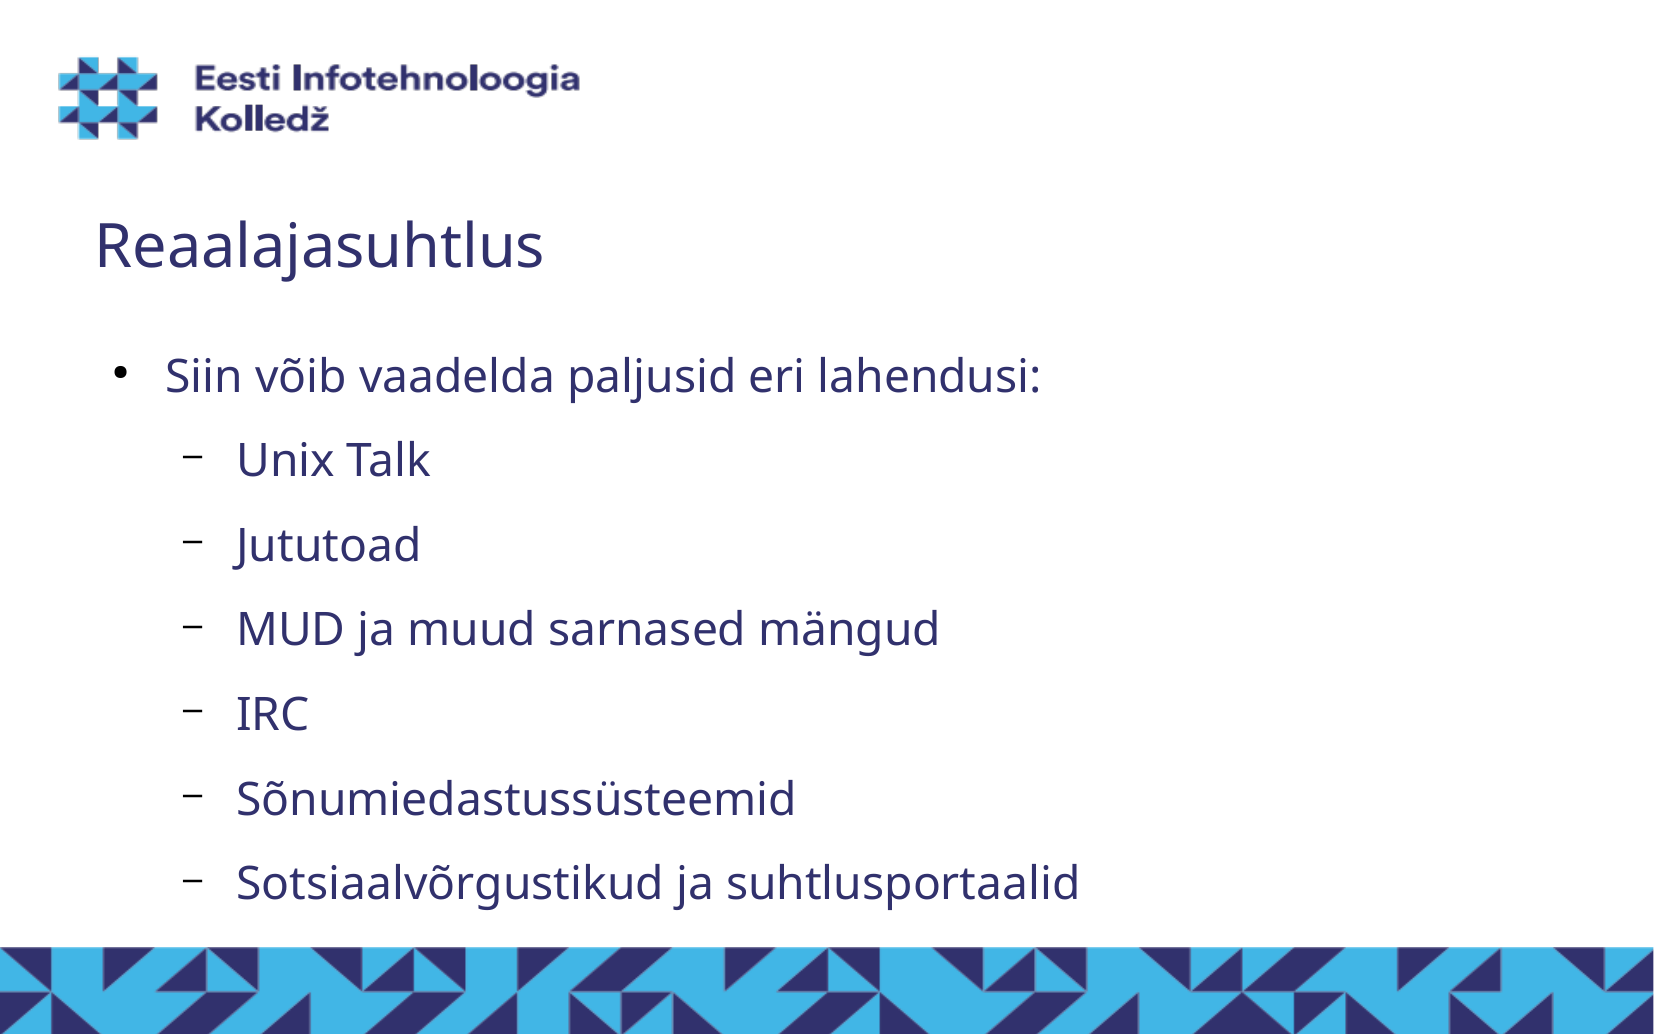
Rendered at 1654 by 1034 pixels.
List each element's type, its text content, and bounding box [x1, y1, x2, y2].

list Siin võib vaadelda paljusid eri lahendusi: Unix Talk Jututoad MUD ja muud sarnased mängud IRC Sõnumiedastussüsteemid Sotsiaalvõrgustikud ja suhtlusportaalid [94, 342, 1607, 926]
title Reaalajasuhtlus [94, 157, 1607, 330]
